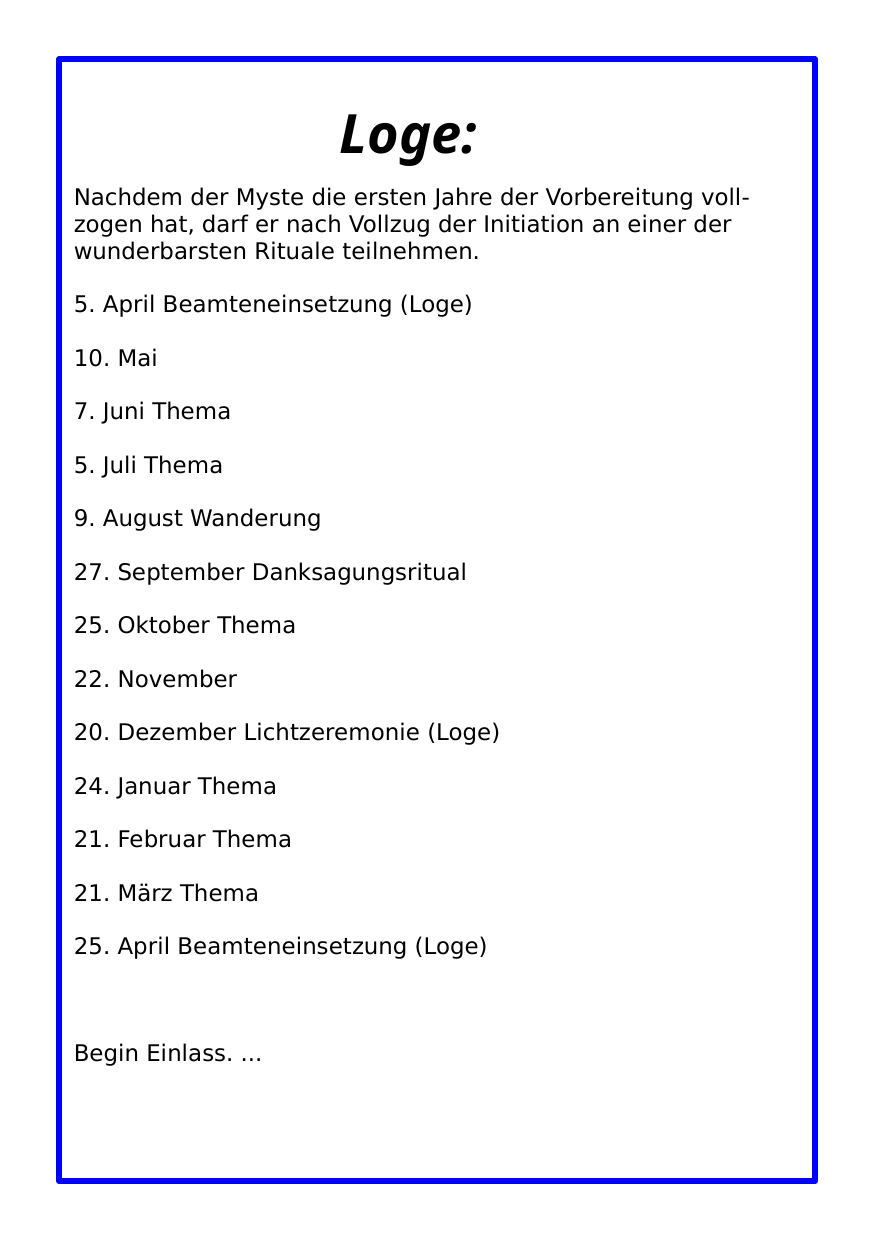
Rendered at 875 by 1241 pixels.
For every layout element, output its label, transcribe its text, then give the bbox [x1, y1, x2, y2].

text_box Nachdem der Myste die ersten Jahre der Vorbereitung voll- zogen hat, darf er nach Vollzug der Initiation an einer der wunderbarsten Rituale teilnehmen. 5. April Beamteneinsetzung (Loge) 10. Mai 7. Juni Thema 5. Juli Thema 9. August Wanderung 27. September Danksagungsritual 25. Oktober Thema 22. November 20. Dezember Lichtzeremonie (Loge) 24. Januar Thema 21. Februar Thema 21. März Thema 25. April Beamteneinsetzung (Loge) Begin Einlass. ... [59, 177, 766, 1156]
text_box Loge: [324, 87, 500, 177]
